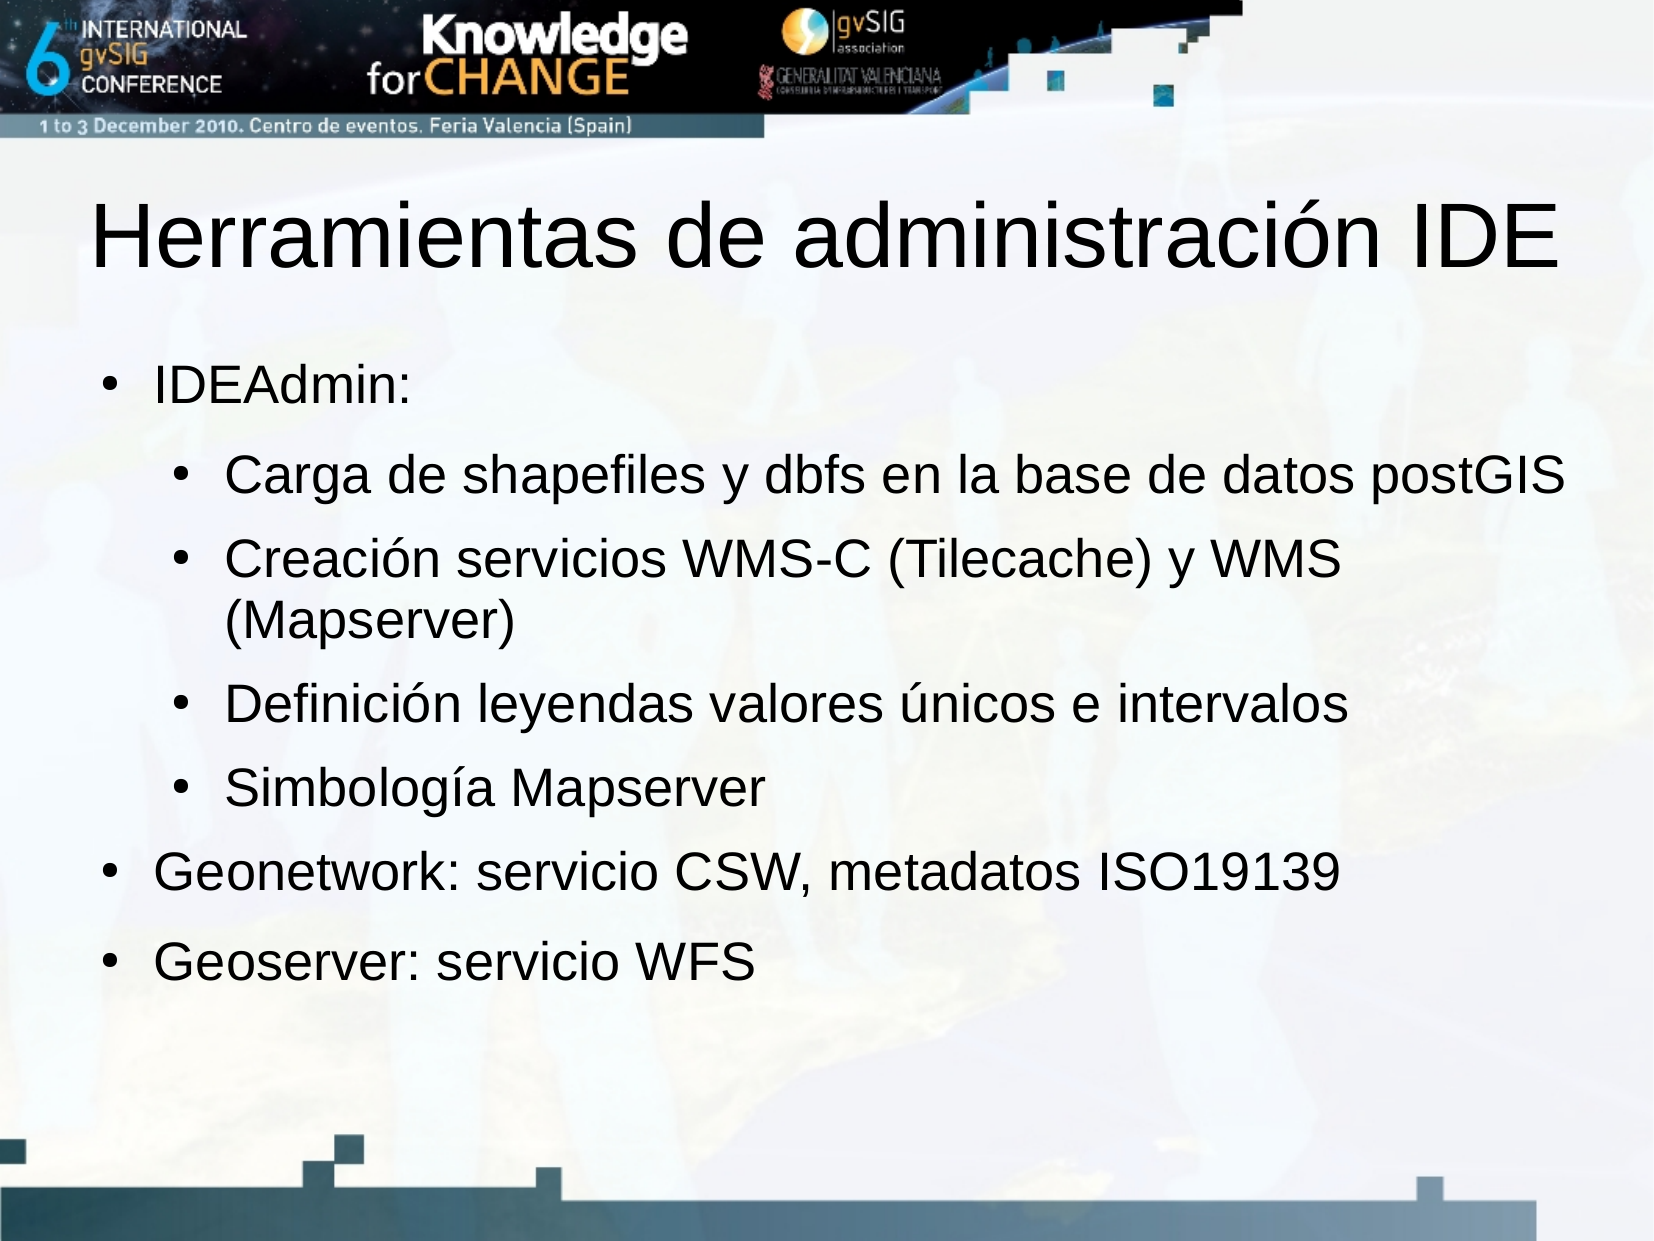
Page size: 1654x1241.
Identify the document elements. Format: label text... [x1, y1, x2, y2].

title Herramientas de administración IDE [82, 155, 1571, 318]
list IDEAdmin: Carga de shapefiles y dbfs en la base de datos postGIS Creación servicios WMS-C (Tilecache) y WMS (Mapserver) Definición leyendas valores únicos e intervalos Simbología Mapserver Geonetwork: servicio CSW, metadatos ISO19139 Geoserver: servicio WFS [82, 354, 1571, 1109]
picture [0, 0, 1654, 1241]
